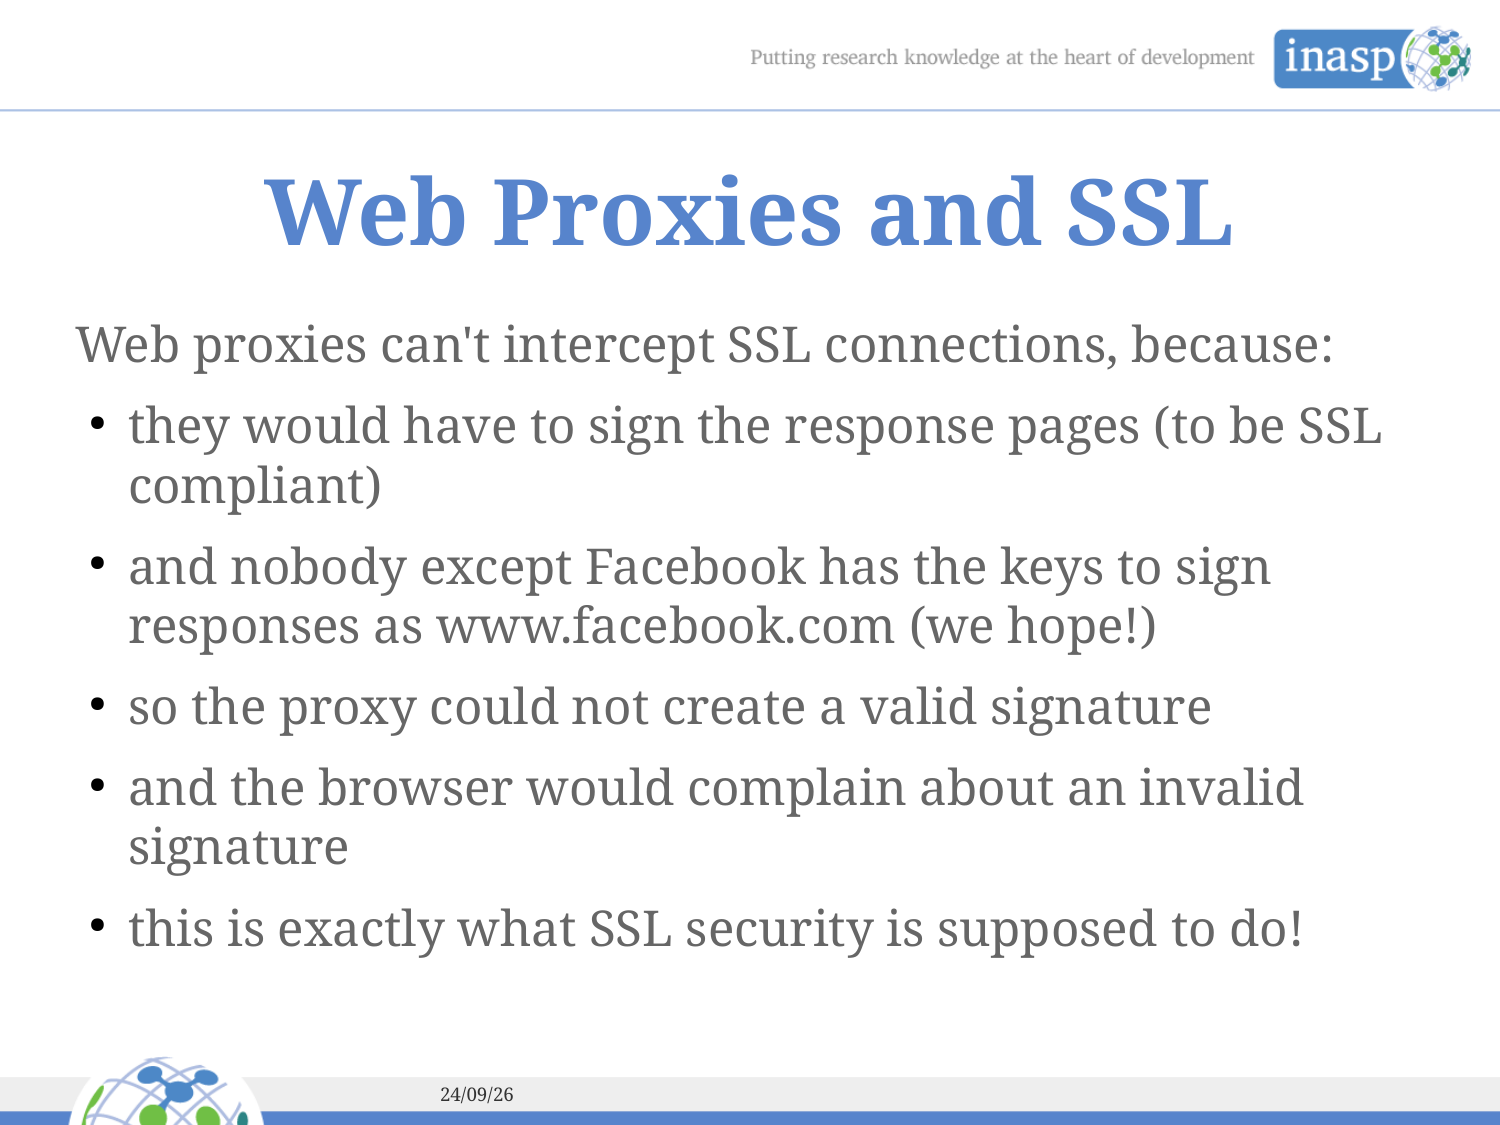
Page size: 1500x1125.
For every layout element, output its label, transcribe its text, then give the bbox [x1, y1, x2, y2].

list Web proxies can't intercept SSL connections, because: they would have to sign the response pages (to be SSL compliant) and nobody except Facebook has the keys to sign responses as www.facebook.com (we hope!) so the proxy could not create a valid signature and the browser would complain about an invalid signature this is exactly what SSL security is supposed to do! [75, 313, 1426, 967]
title Web Proxies and SSL [75, 129, 1426, 313]
picture [0, 0, 1500, 1125]
